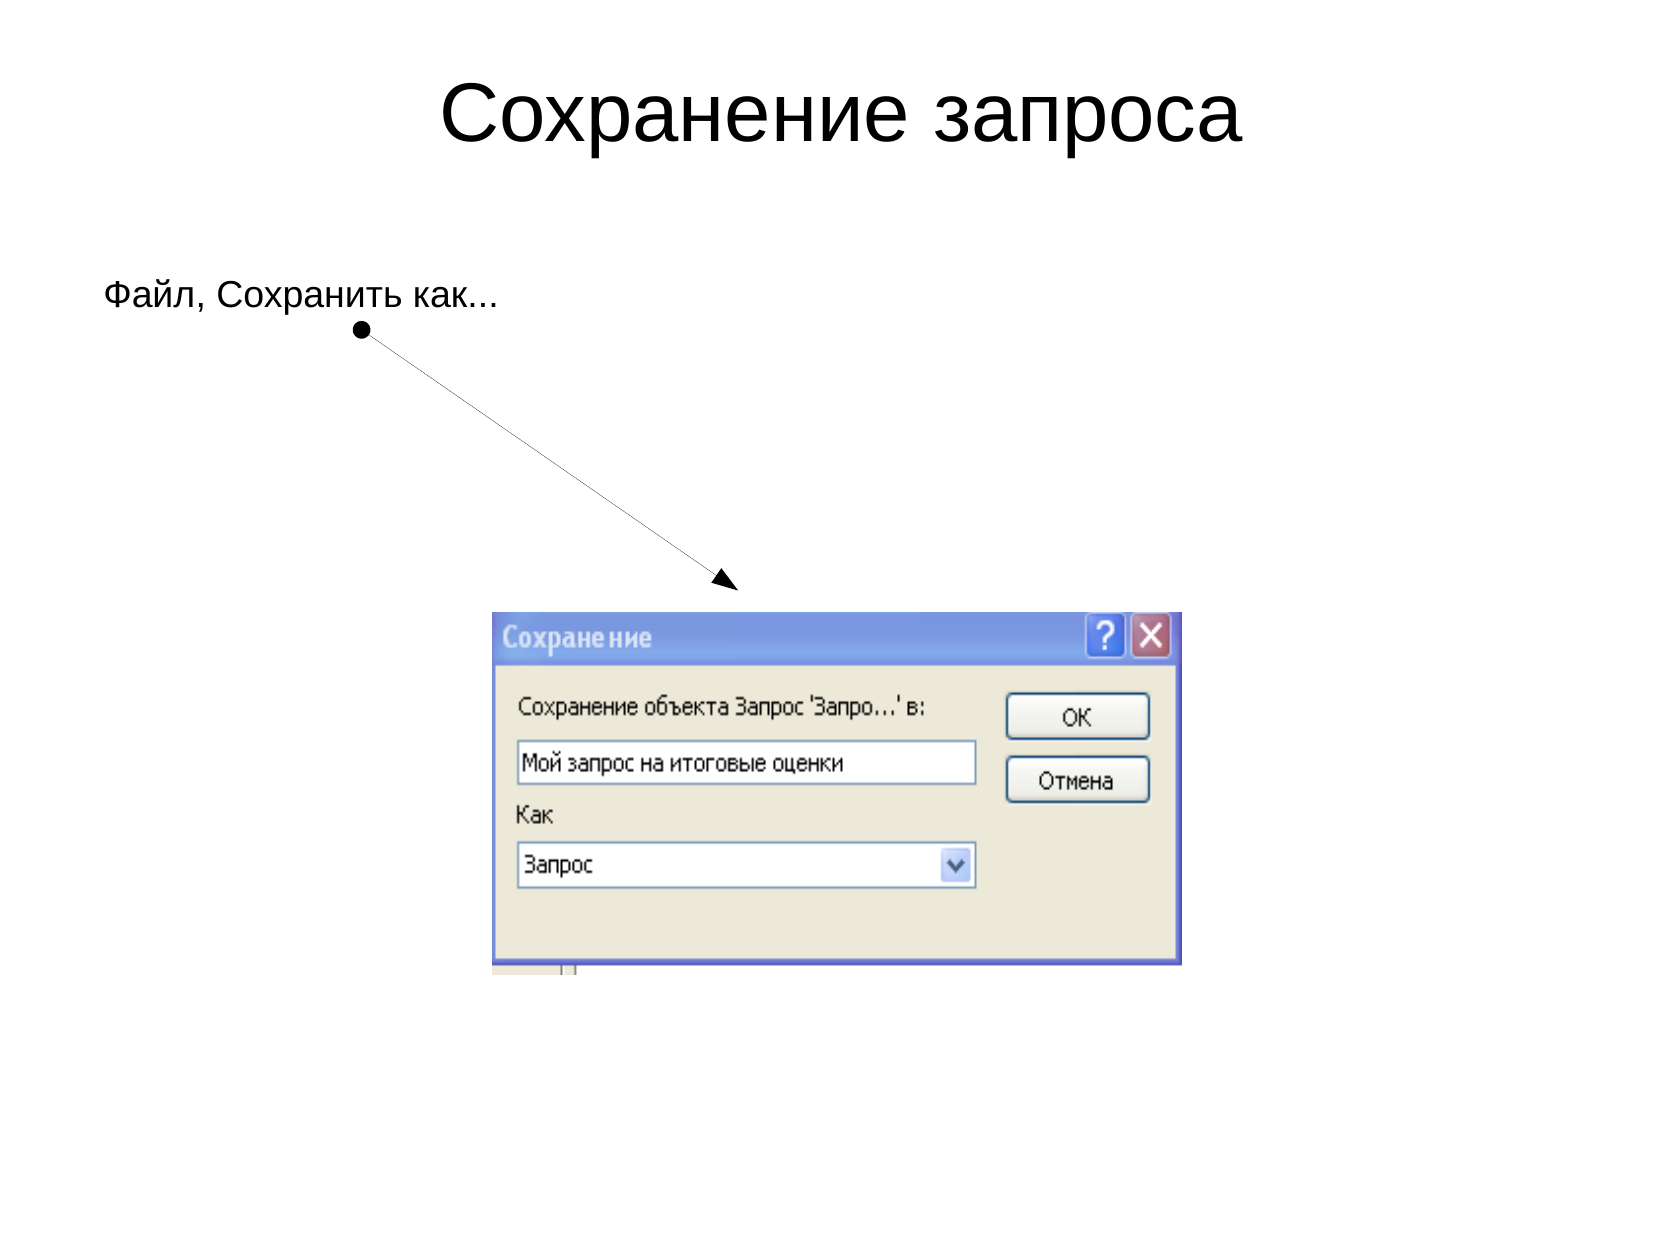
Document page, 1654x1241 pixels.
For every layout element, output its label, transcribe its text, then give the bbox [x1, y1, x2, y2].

text_box Файл, Сохранить как... [88, 265, 945, 323]
picture [492, 612, 1182, 975]
text_box Сохранение запроса [265, 59, 1418, 167]
